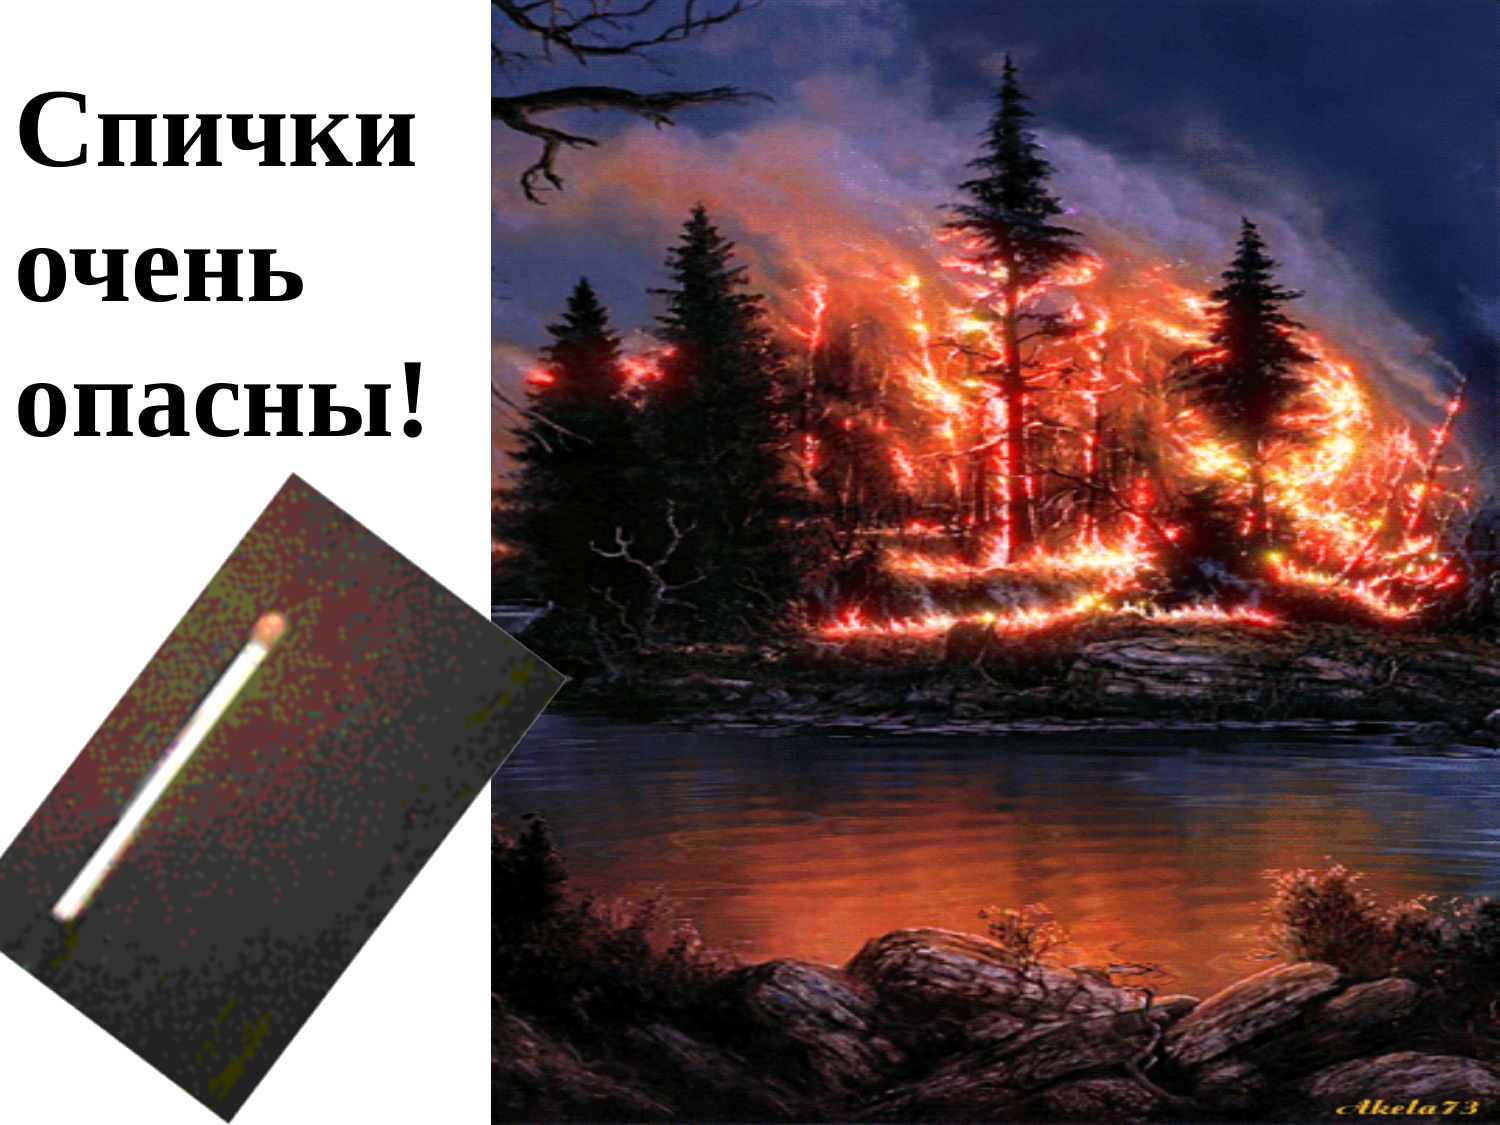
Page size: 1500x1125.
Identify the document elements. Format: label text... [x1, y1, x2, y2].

picture [0, 0, 1500, 1125]
text_box Спички очень опасны! [0, 46, 493, 467]
